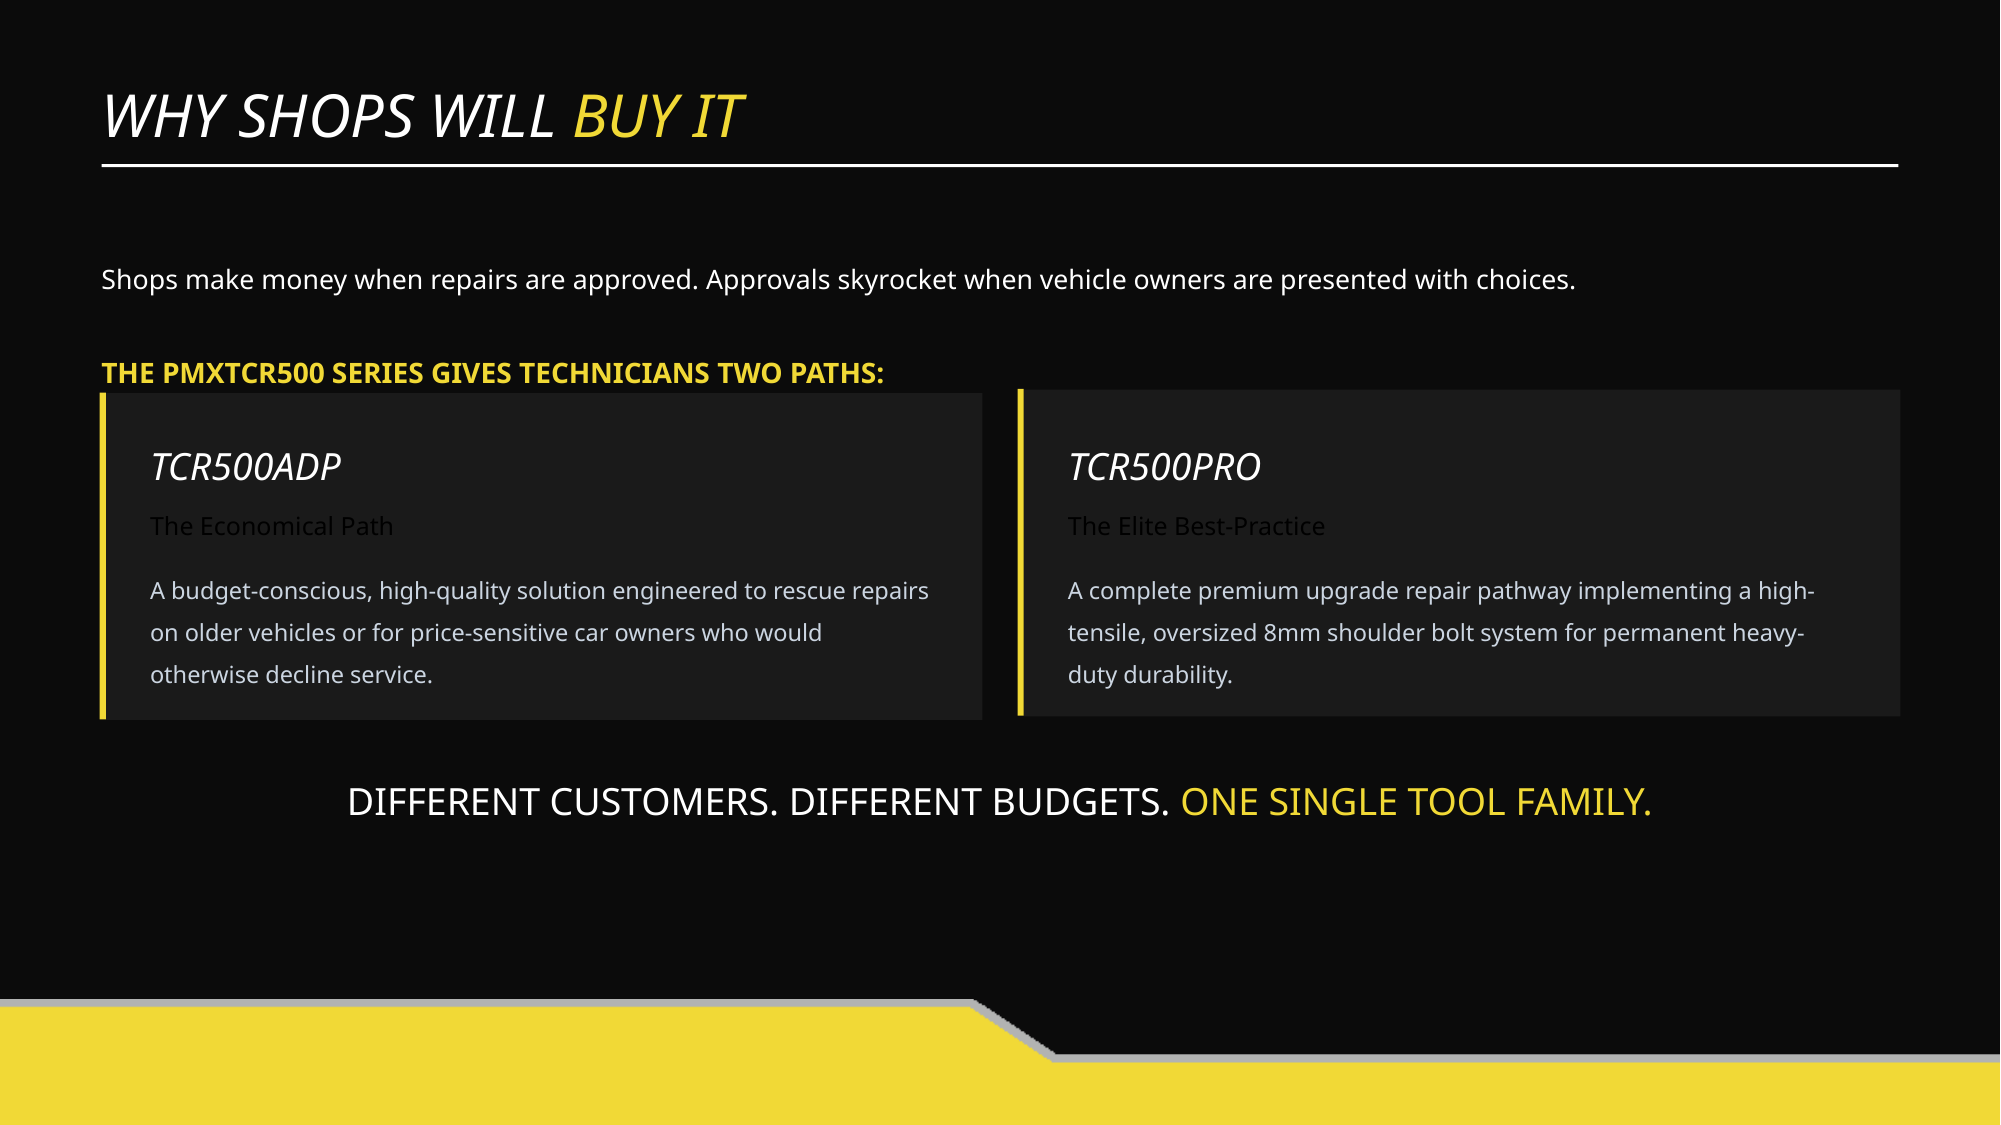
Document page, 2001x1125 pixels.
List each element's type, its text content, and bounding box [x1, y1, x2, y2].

text_box [99, 392, 983, 720]
text_box TCR500ADP [150, 443, 972, 489]
text_box THE PMXTCR500 SERIES GIVES TECHNICIANS TWO PATHS: [101, 338, 1899, 390]
text_box Shops make money when repairs are approved. Approvals skyrocket when vehicle owners are presented with choices. [101, 247, 1899, 295]
text_box WHY SHOPS WILL BUY IT [101, 78, 1989, 150]
picture [0, 999, 2000, 1125]
text_box TCR500PRO [1067, 443, 1890, 489]
text_box The Economical Path [149, 510, 932, 541]
text_box A complete premium upgrade repair pathway implementing a high-tensile, oversized 8mm shoulder bolt system for permanent heavy-duty durability. [1067, 562, 1850, 689]
text_box A budget-conscious, high-quality solution engineered to rescue repairs on older vehicles or for price-sensitive car owners who would otherwise decline service. [149, 562, 932, 689]
text_box [1017, 389, 1901, 717]
text_box The Elite Best-Practice [1067, 510, 1850, 541]
text_box [101, 164, 1899, 168]
text_box DIFFERENT CUSTOMERS. DIFFERENT BUDGETS. ONE SINGLE TOOL FAMILY. [101, 755, 1899, 823]
